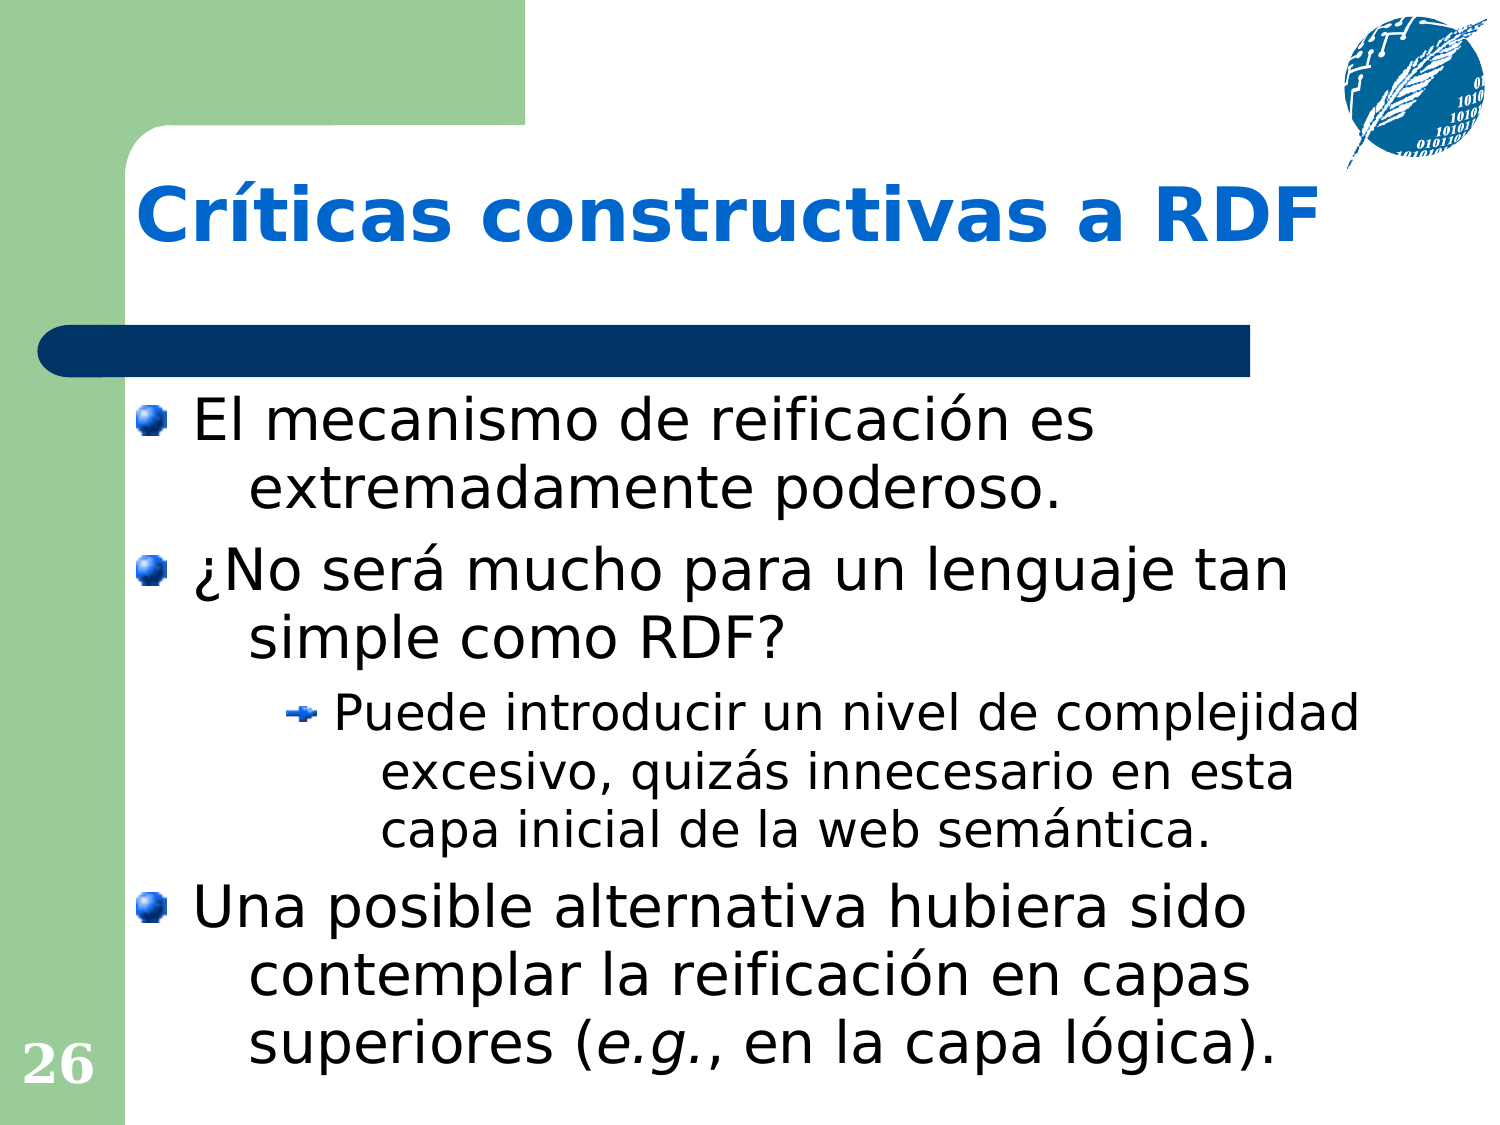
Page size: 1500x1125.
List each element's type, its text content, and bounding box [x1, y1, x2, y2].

picture [1416, 140, 1425, 149]
picture [1427, 138, 1431, 148]
picture [1433, 139, 1440, 147]
picture [1436, 127, 1450, 136]
list El mecanismo de reificación es extremadamente poderoso. ¿No será mucho para un lenguaje tan simple como RDF? Puede introducir un nivel de complejidad excesivo, quizás innecesario en esta capa inicial de la web semántica. Una posible alternativa hubiera sido contemplar la reificación en capas superiores (e.g., en la capa lógica). [136, 386, 1399, 1097]
title Críticas constructivas a RDF [135, 135, 1413, 301]
picture [1341, 15, 1487, 172]
